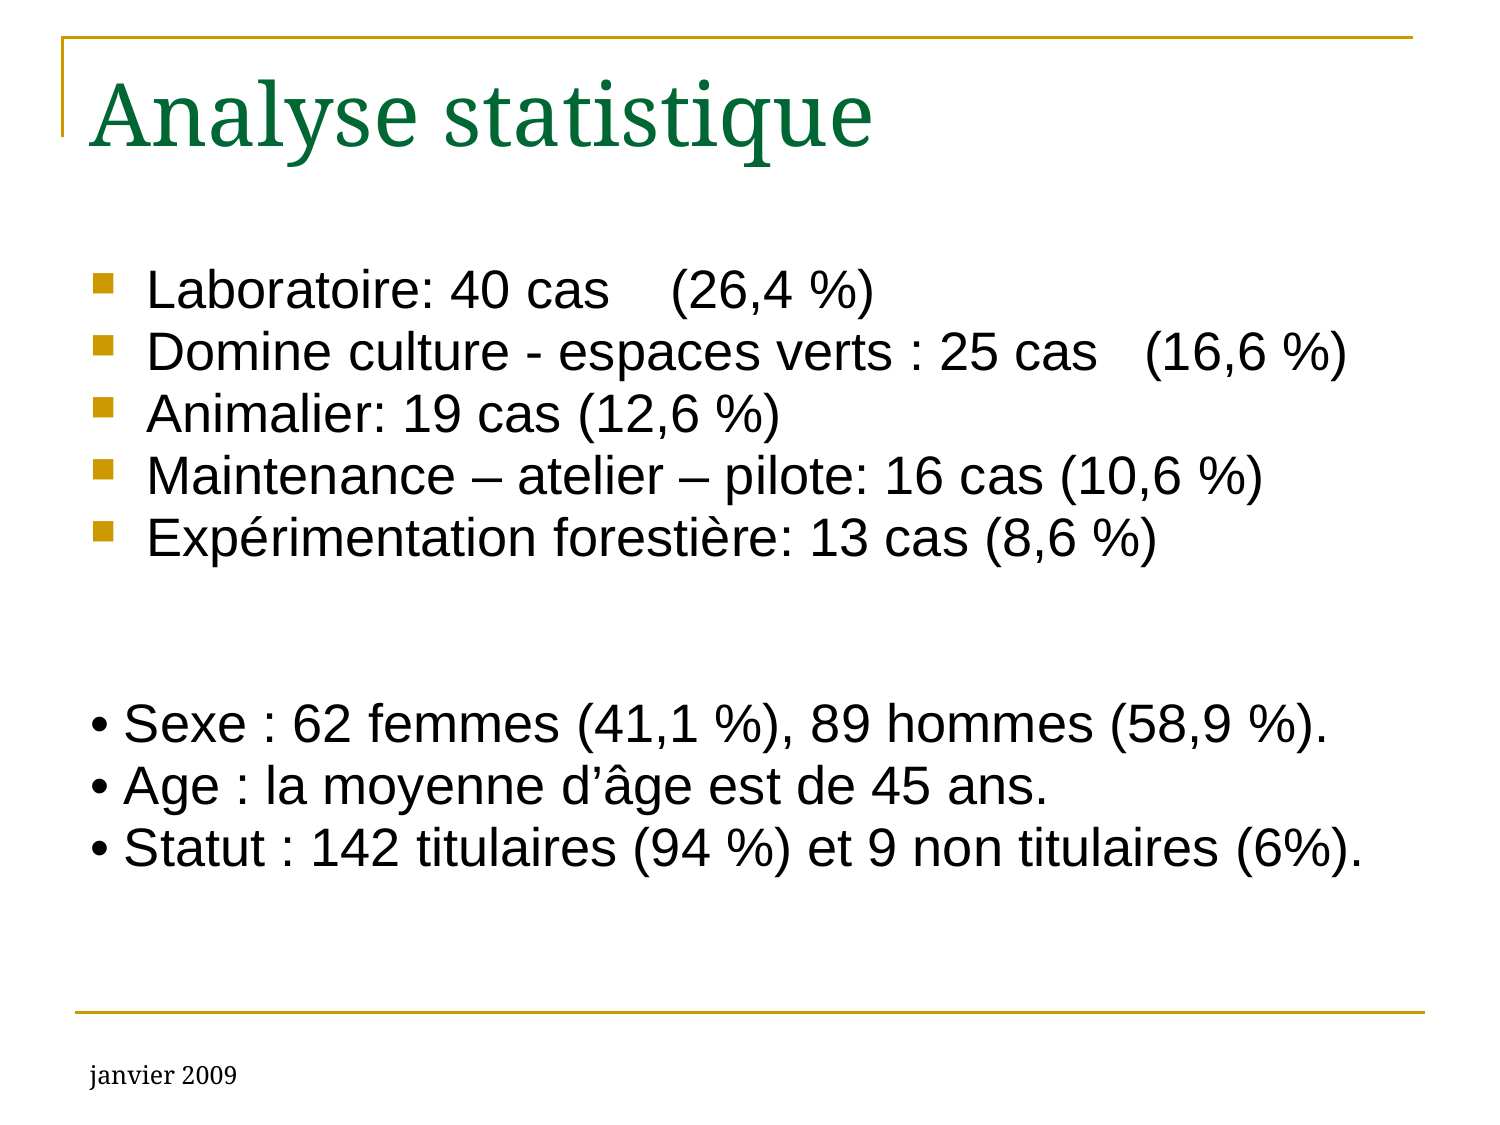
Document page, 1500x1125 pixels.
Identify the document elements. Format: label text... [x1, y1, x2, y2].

list Laboratoire: 40 cas (26,4 %) Domine culture - espaces verts : 25 cas (16,6 %) Animalier: 19 cas (12,6 %) Maintenance – atelier – pilote: 16 cas (10,6 %) Expérimentation forestière: 13 cas (8,6 %) • Sexe : 62 femmes (41,1 %), 89 hommes (58,9 %). • Age : la moyenne d’âge est de 45 ans. • Statut : 142 titulaires (94 %) et 9 non titulaires (6%). [75, 262, 1400, 954]
title Analyse statistique [75, 45, 1426, 233]
